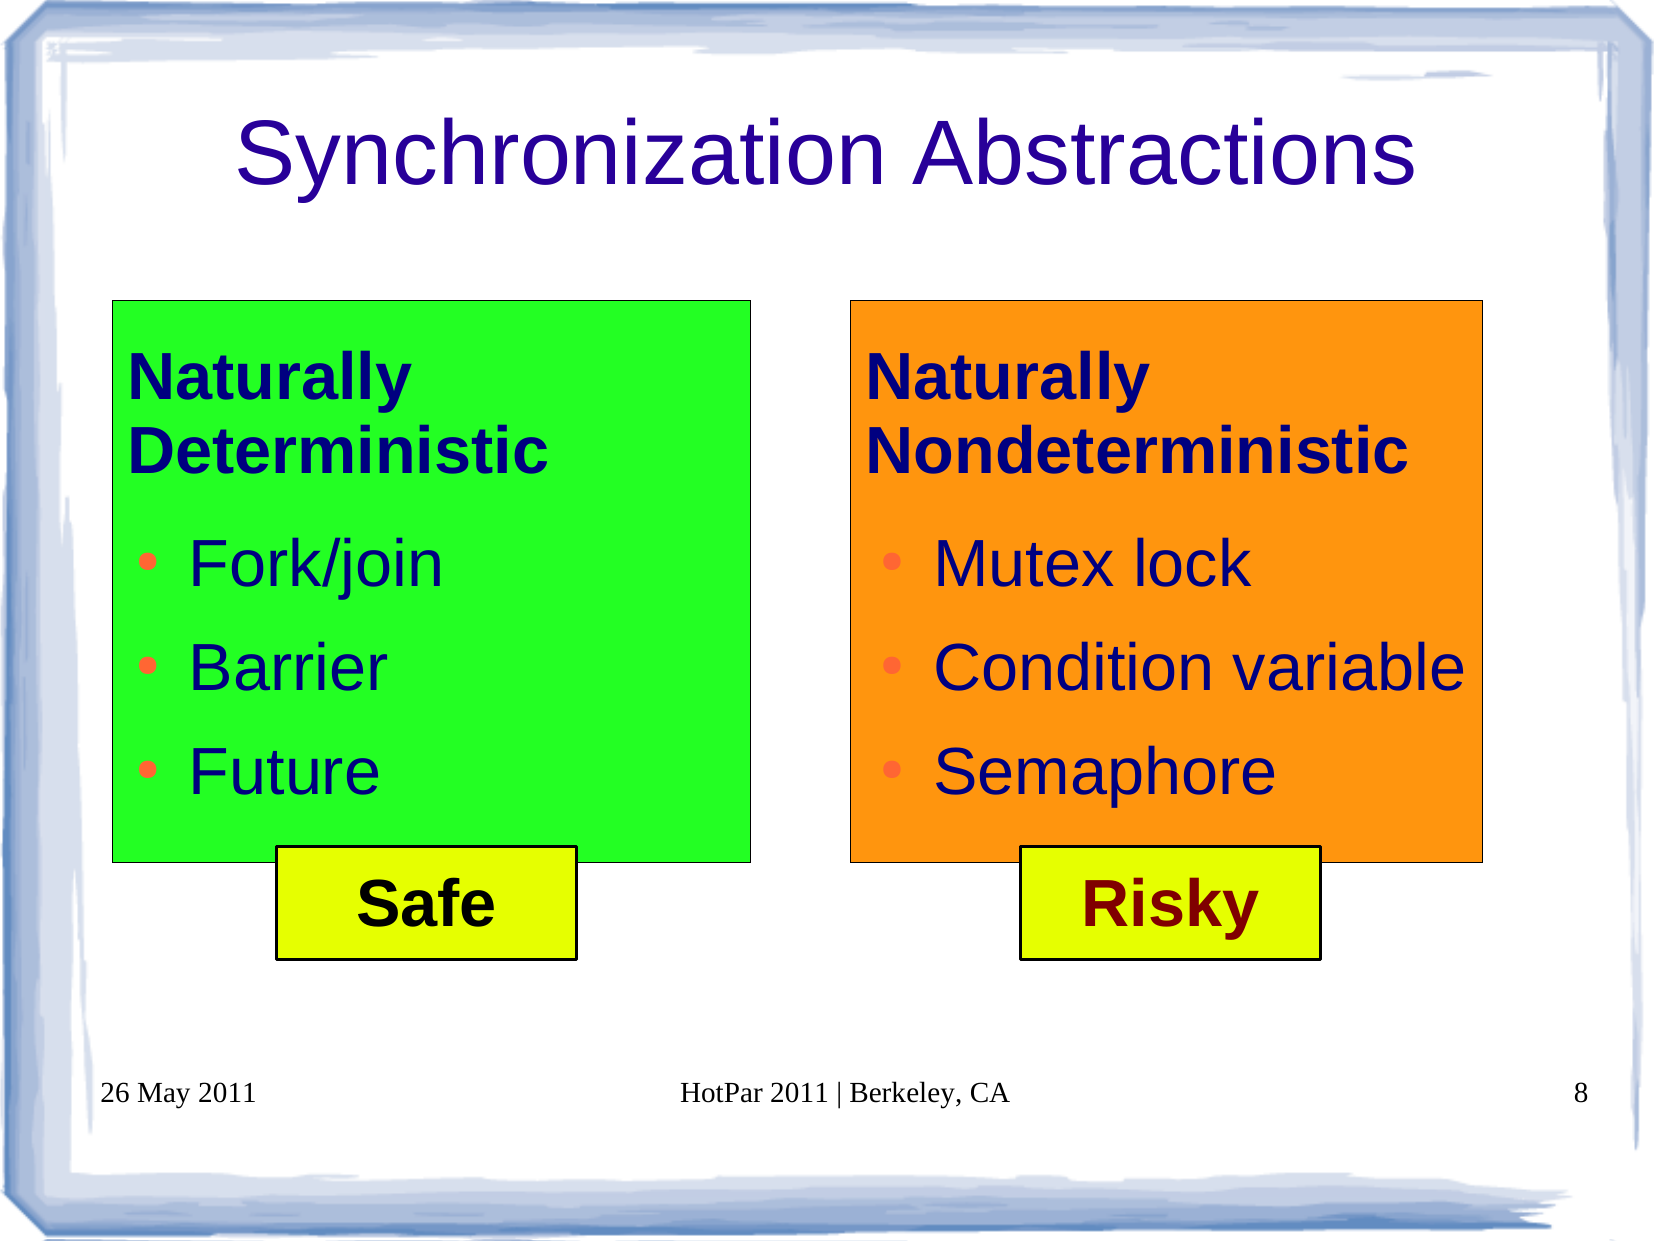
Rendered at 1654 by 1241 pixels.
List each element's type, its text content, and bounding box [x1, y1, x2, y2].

list Fork/join Barrier Future [118, 525, 638, 857]
text_box Safe [276, 846, 577, 960]
title Synchronization Abstractions [82, 49, 1571, 257]
text_box Naturally Nondeterministic [850, 331, 1426, 496]
text_box [850, 300, 1483, 863]
text_box Naturally Deterministic [112, 331, 601, 496]
text_box Risky [1020, 846, 1321, 960]
list Mutex lock Condition variable Semaphore [862, 525, 1538, 819]
picture [0, 0, 1654, 1241]
text_box [112, 300, 751, 863]
